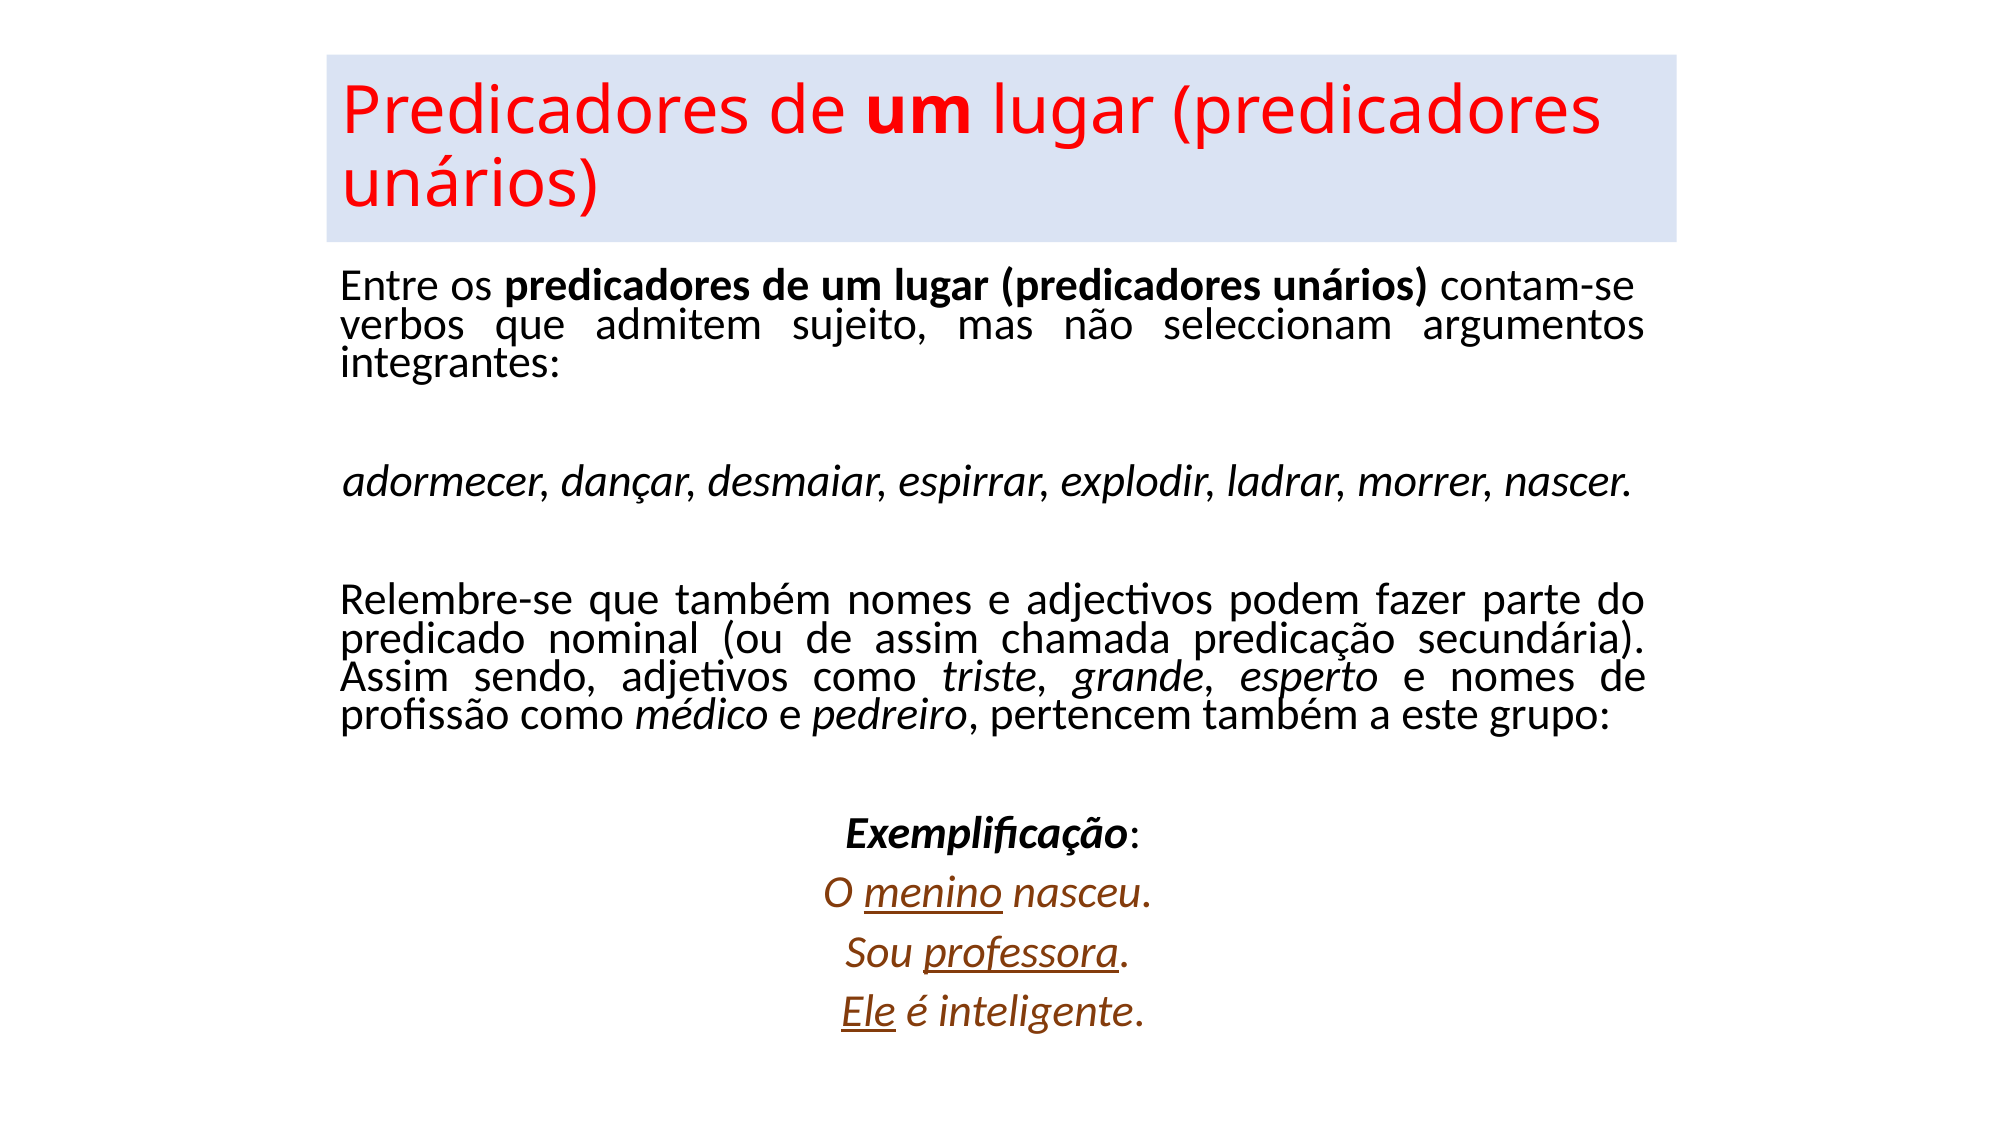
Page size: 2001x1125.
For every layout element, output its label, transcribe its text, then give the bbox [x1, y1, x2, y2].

list Entre os predicadores de um lugar (predicadores unários) contam-se verbos que admitem sujeito, mas não seleccionam argumentos integrantes: adormecer, dançar, desmaiar, espirrar, explodir, ladrar, morrer, nascer. Relembre-se que também nomes e adjectivos podem fazer parte do predicado nominal (ou de assim chamada predicação secundária). Assim sendo, adjetivos como triste, grande, esperto e nomes de profissão como médico e pedreiro, pertencem também a este grupo: Exemplificação: O menino nasceu. Sou professora. Ele é inteligente. [324, 262, 1675, 1071]
title Predicadores de um lugar (predicadores unários) [326, 54, 1677, 243]
